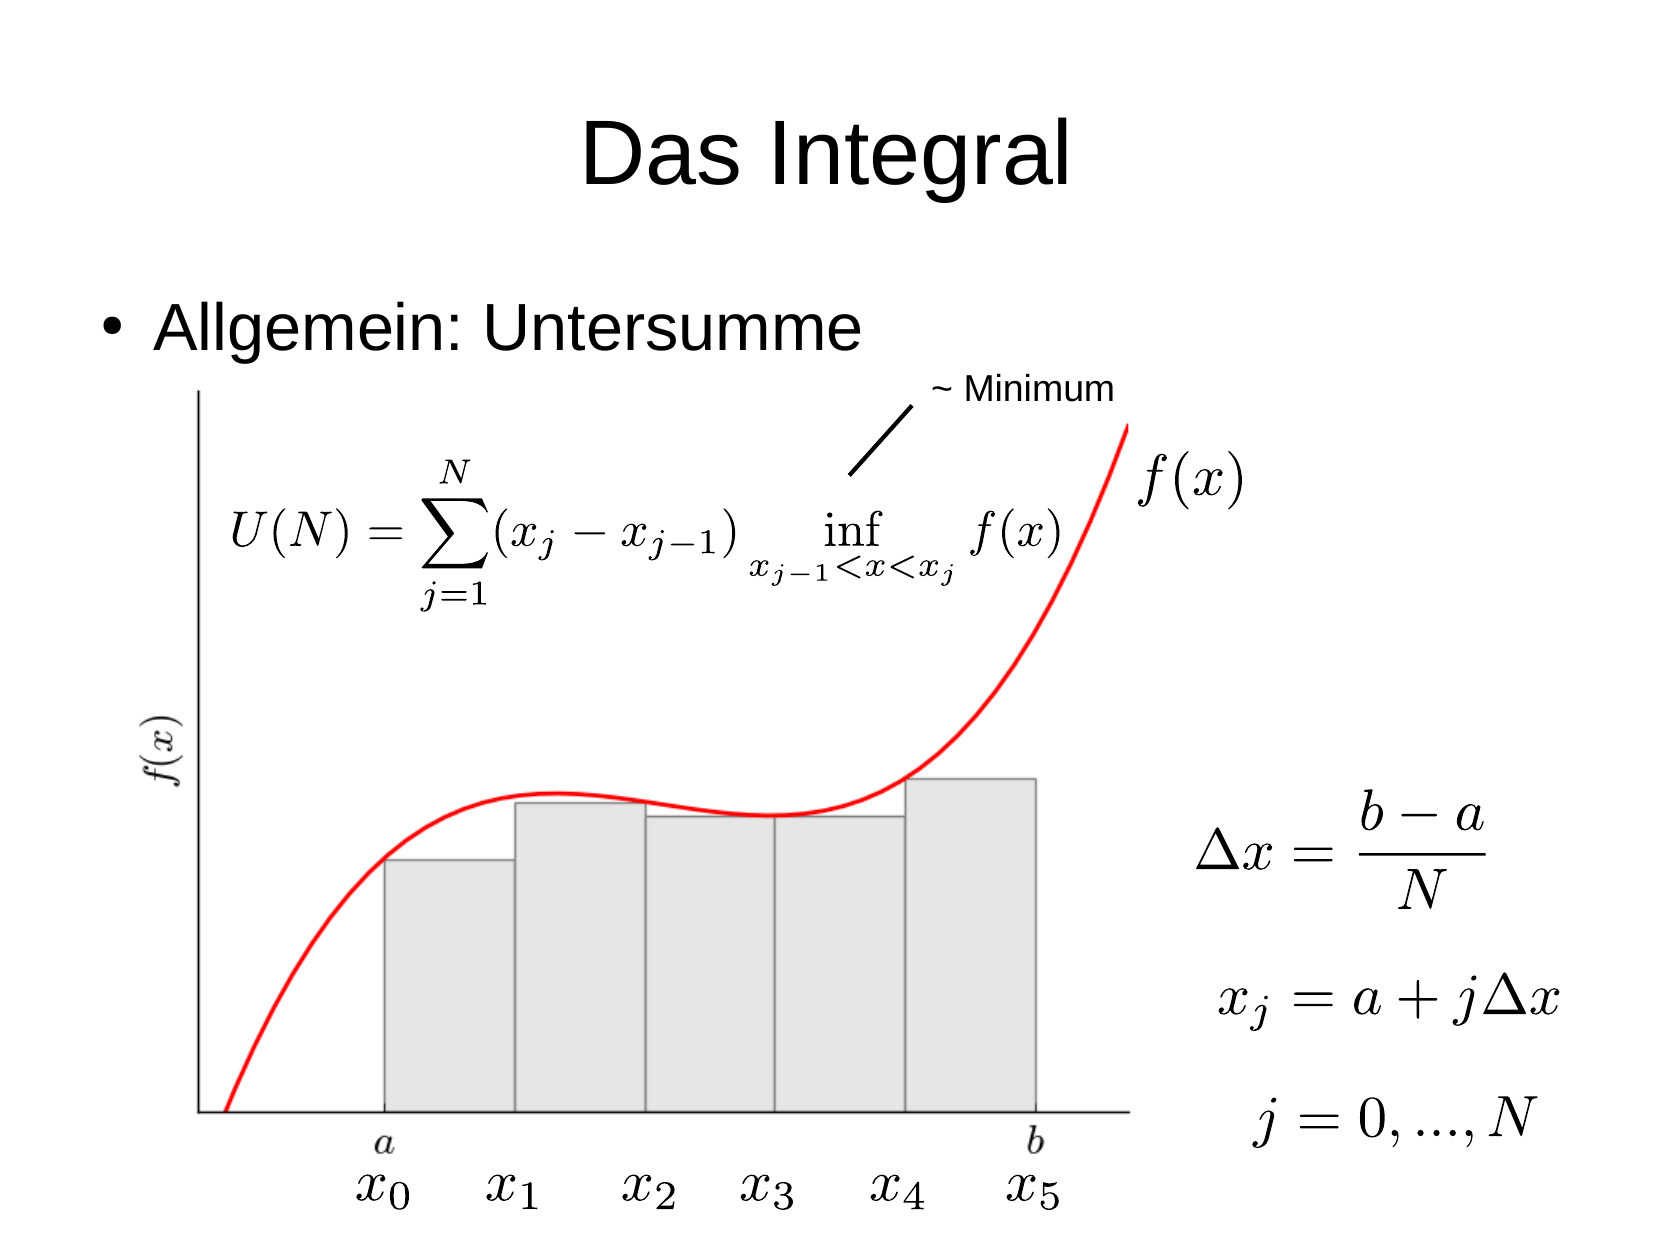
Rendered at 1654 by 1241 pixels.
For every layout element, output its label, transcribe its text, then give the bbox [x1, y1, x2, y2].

text_box [738, 1174, 796, 1210]
text_box [1193, 789, 1486, 909]
text_box [1004, 1174, 1062, 1211]
list Allgemein: Untersumme [82, 290, 1571, 1094]
title Das Integral [82, 56, 1571, 250]
text_box [354, 1174, 412, 1210]
text_box [868, 1174, 926, 1210]
text_box ~ Minimum [916, 359, 1131, 417]
text_box [593, 1127, 705, 1233]
text_box [1252, 1096, 1540, 1149]
text_box [484, 1174, 542, 1210]
text_box [1216, 972, 1562, 1031]
text_box [1134, 451, 1248, 510]
picture [123, 1094, 1142, 1229]
text_box [229, 459, 1065, 612]
